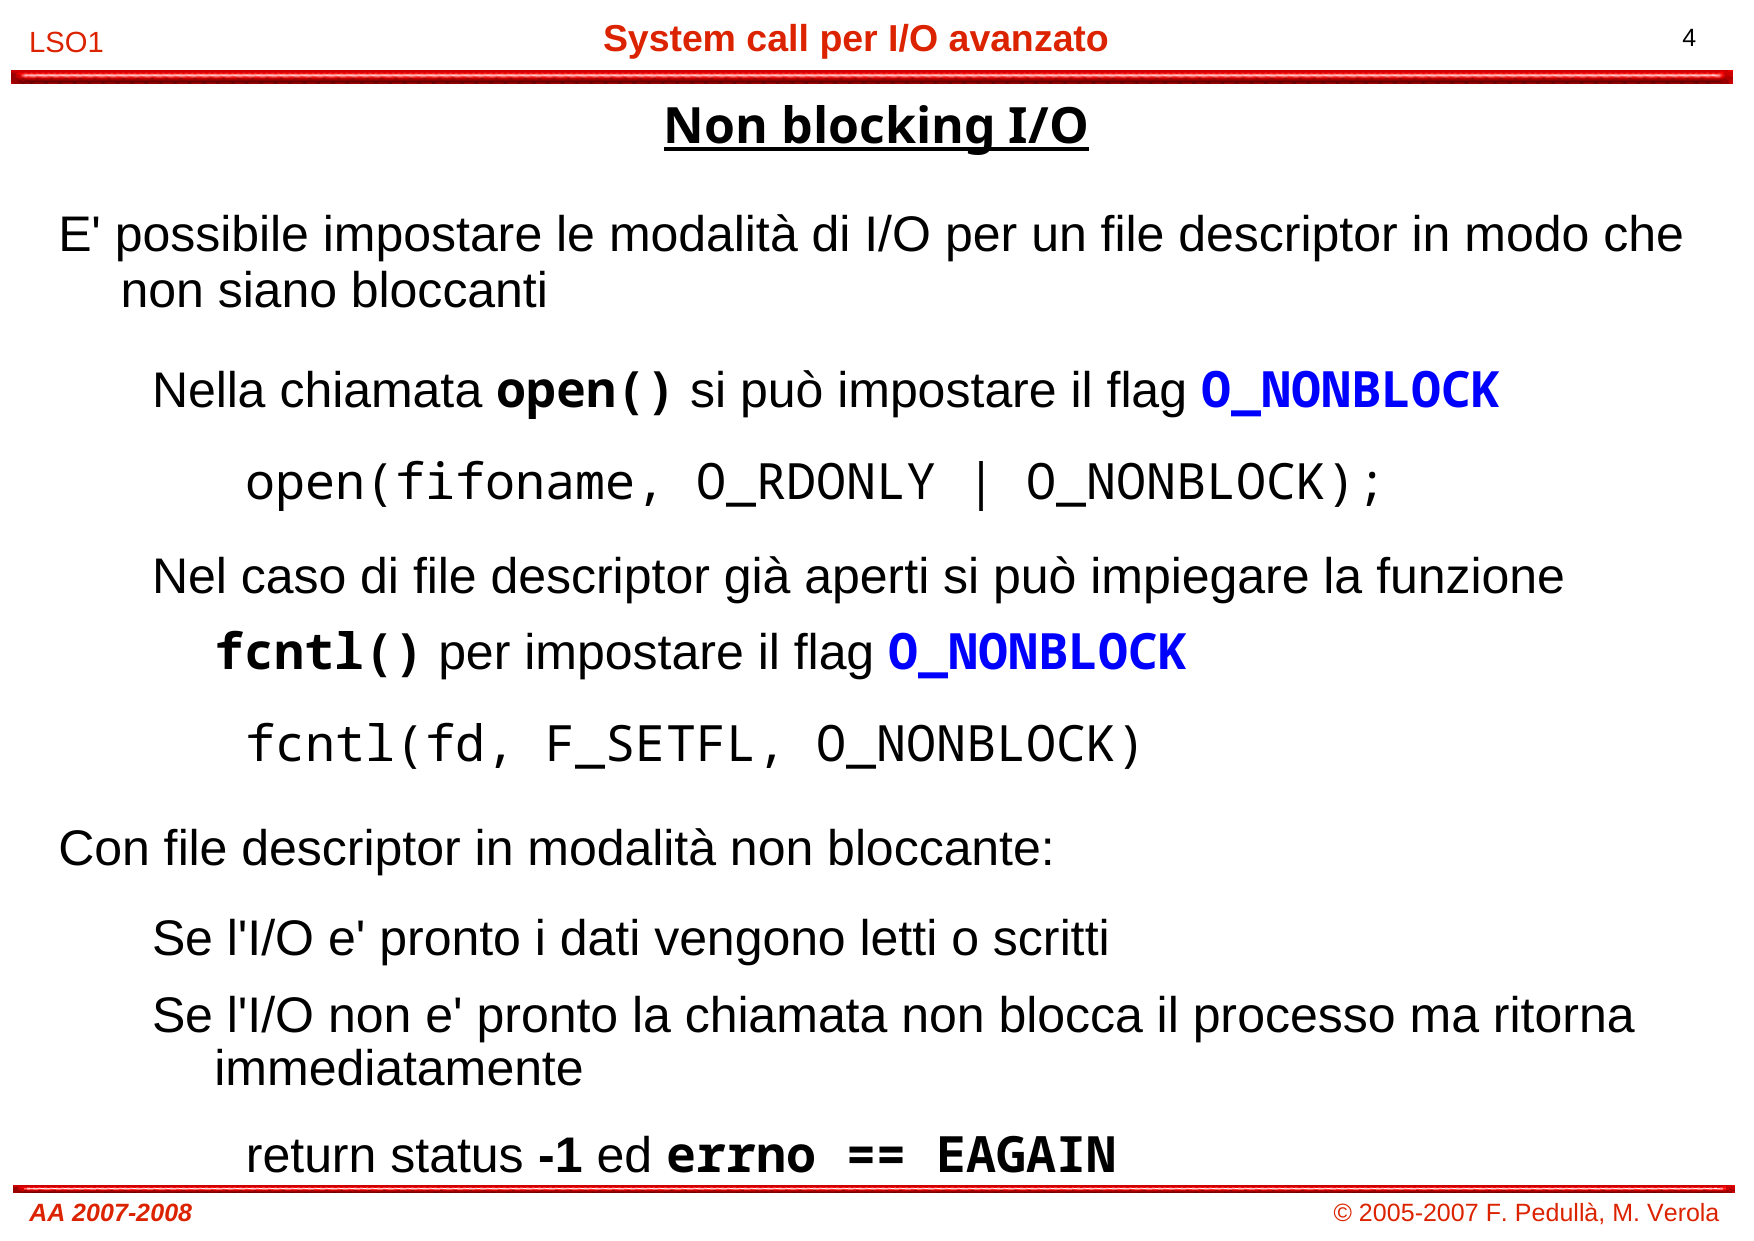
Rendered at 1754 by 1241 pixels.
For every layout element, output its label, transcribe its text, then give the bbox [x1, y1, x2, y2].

picture [13, 1185, 1735, 1193]
list E' possibile impostare le modalità di I/O per un file descriptor in modo che non siano bloccanti Nella chiamata open() si può impostare il flag O_NONBLOCK open(fifoname, O_RDONLY | O_NONBLOCK); Nel caso di file descriptor già aperti si può impiegare la funzione fcntl() per impostare il flag O_NONBLOCK fcntl(fd, F_SETFL, O_NONBLOCK) Con file descriptor in modalità non bloccante: Se l'I/O e' pronto i dati vengono letti o scritti Se l'I/O non e' pronto la chiamata non blocca il processo ma ritorna immediatamente return status -1 ed errno == EAGAIN [58, 206, 1696, 1159]
title Non blocking I/O [40, 78, 1713, 174]
picture [11, 70, 1733, 84]
